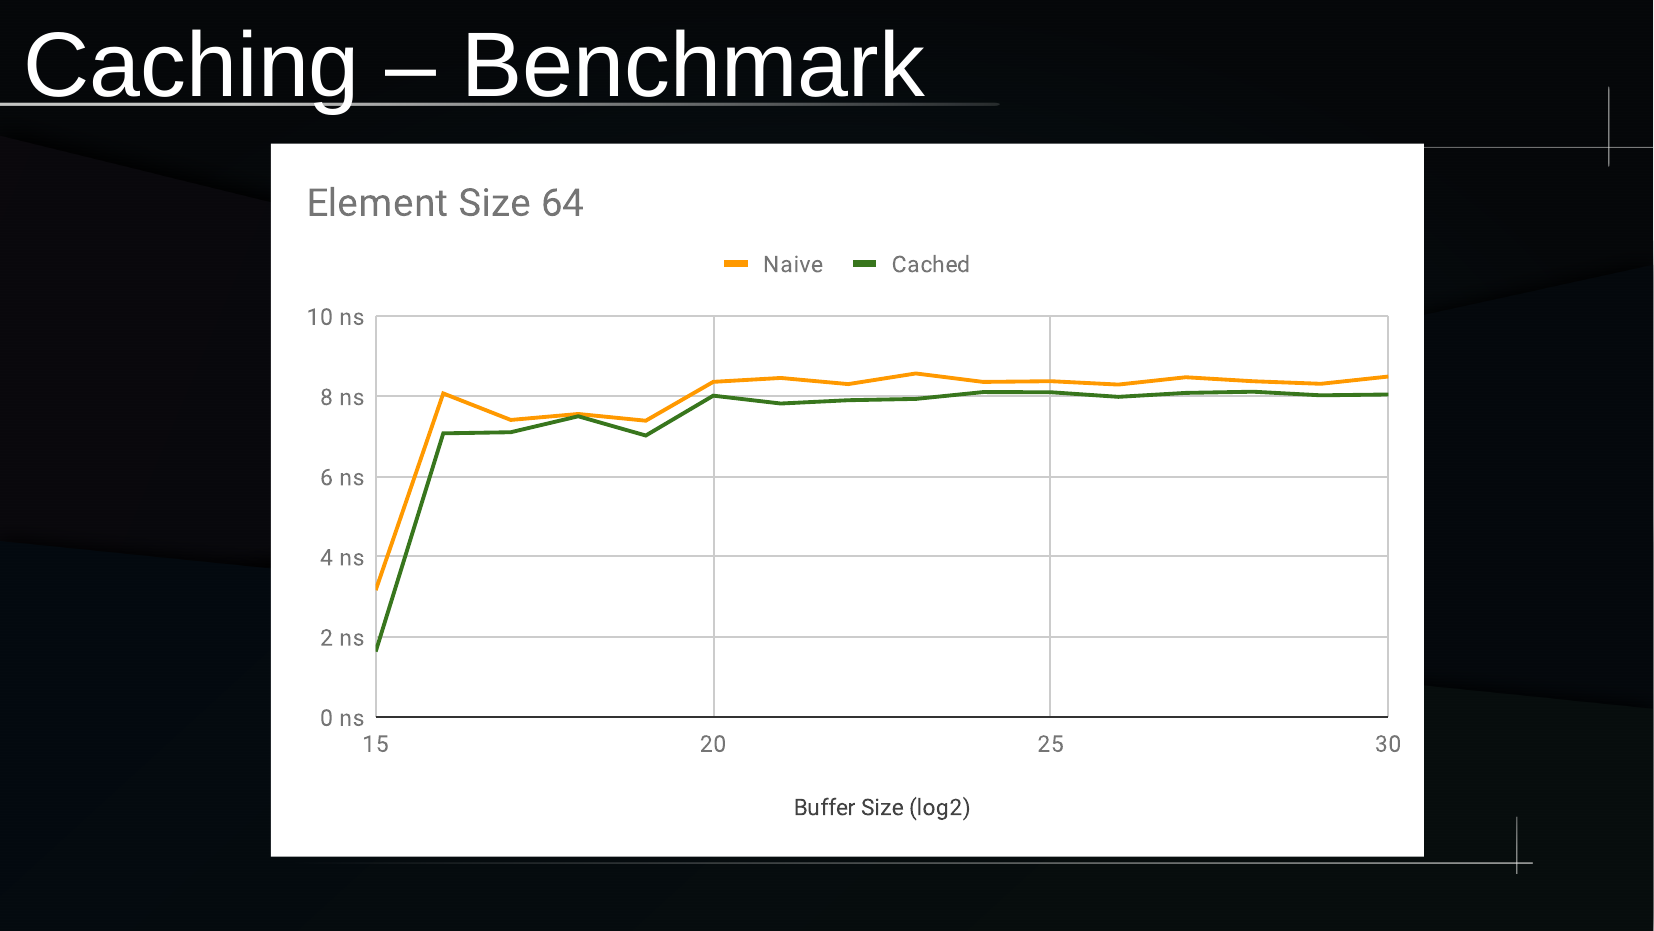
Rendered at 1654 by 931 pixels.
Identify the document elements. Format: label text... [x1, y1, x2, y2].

title Caching – Benchmark [23, 11, 1589, 119]
picture [0, 0, 1654, 931]
